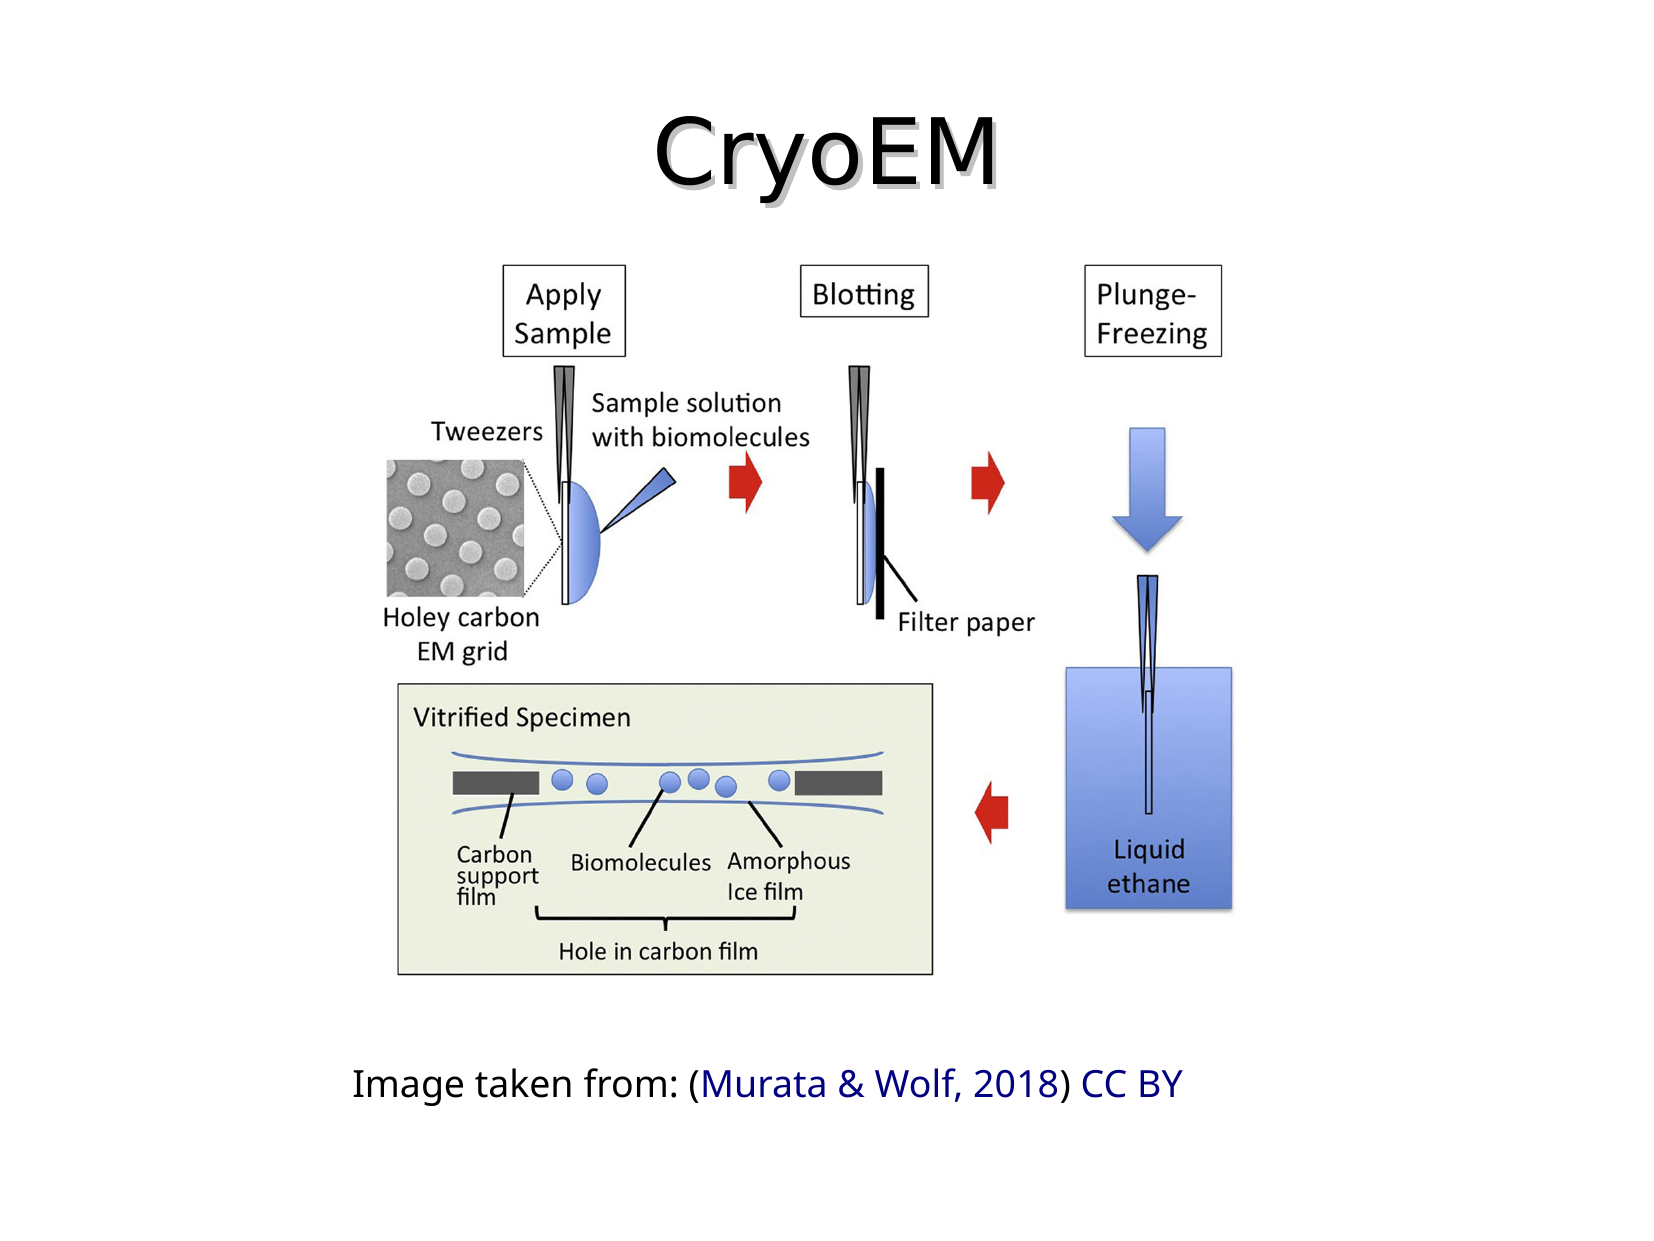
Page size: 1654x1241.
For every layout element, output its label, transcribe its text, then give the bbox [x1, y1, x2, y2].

title CryoEM [82, 49, 1571, 257]
text_box Image taken from: (Murata & Wolf, 2018) CC BY [337, 1050, 1248, 1103]
picture [382, 262, 1238, 977]
